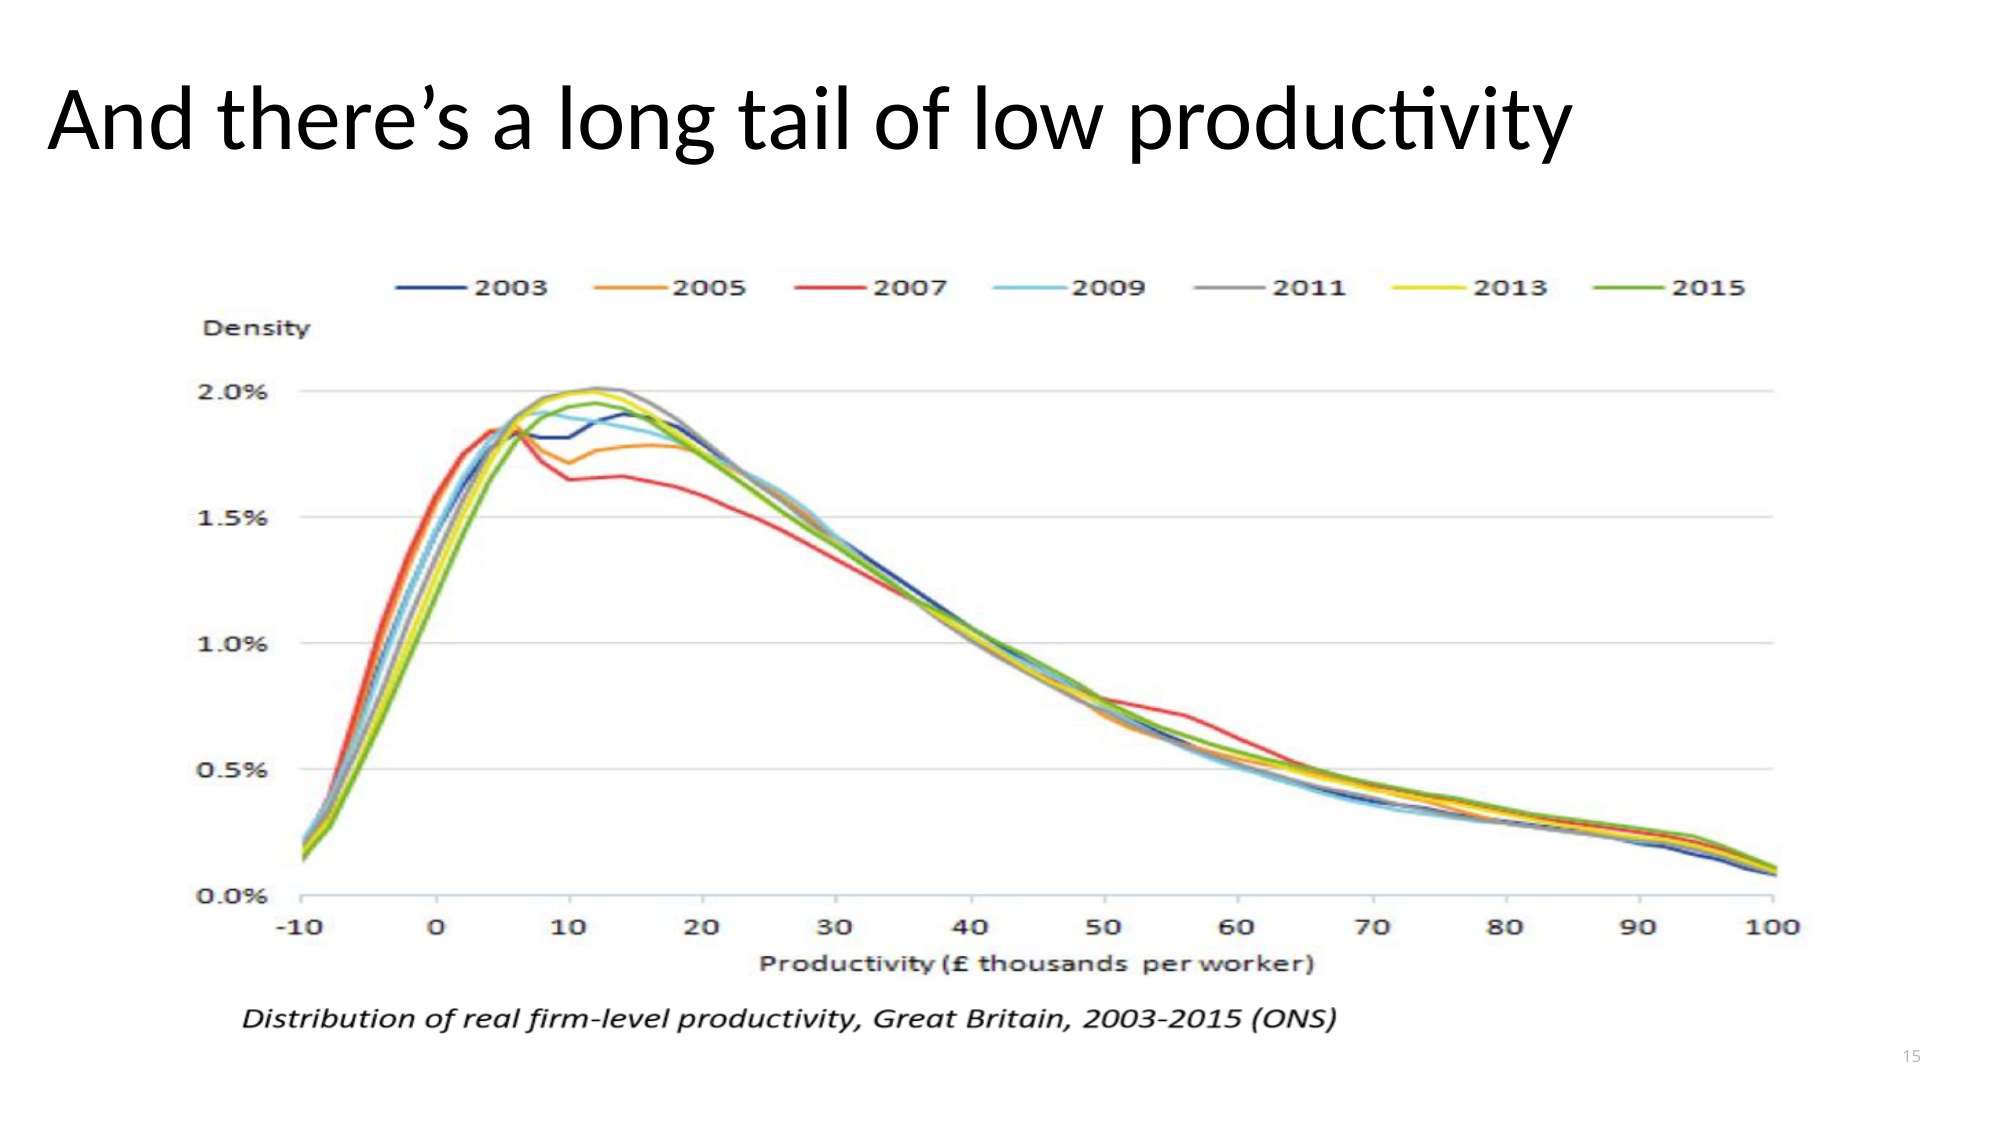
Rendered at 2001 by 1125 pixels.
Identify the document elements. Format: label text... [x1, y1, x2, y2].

title And there’s a long tail of low productivity [32, 59, 1863, 180]
text_box [1887, 1038, 1967, 1071]
picture [113, 231, 1837, 1053]
